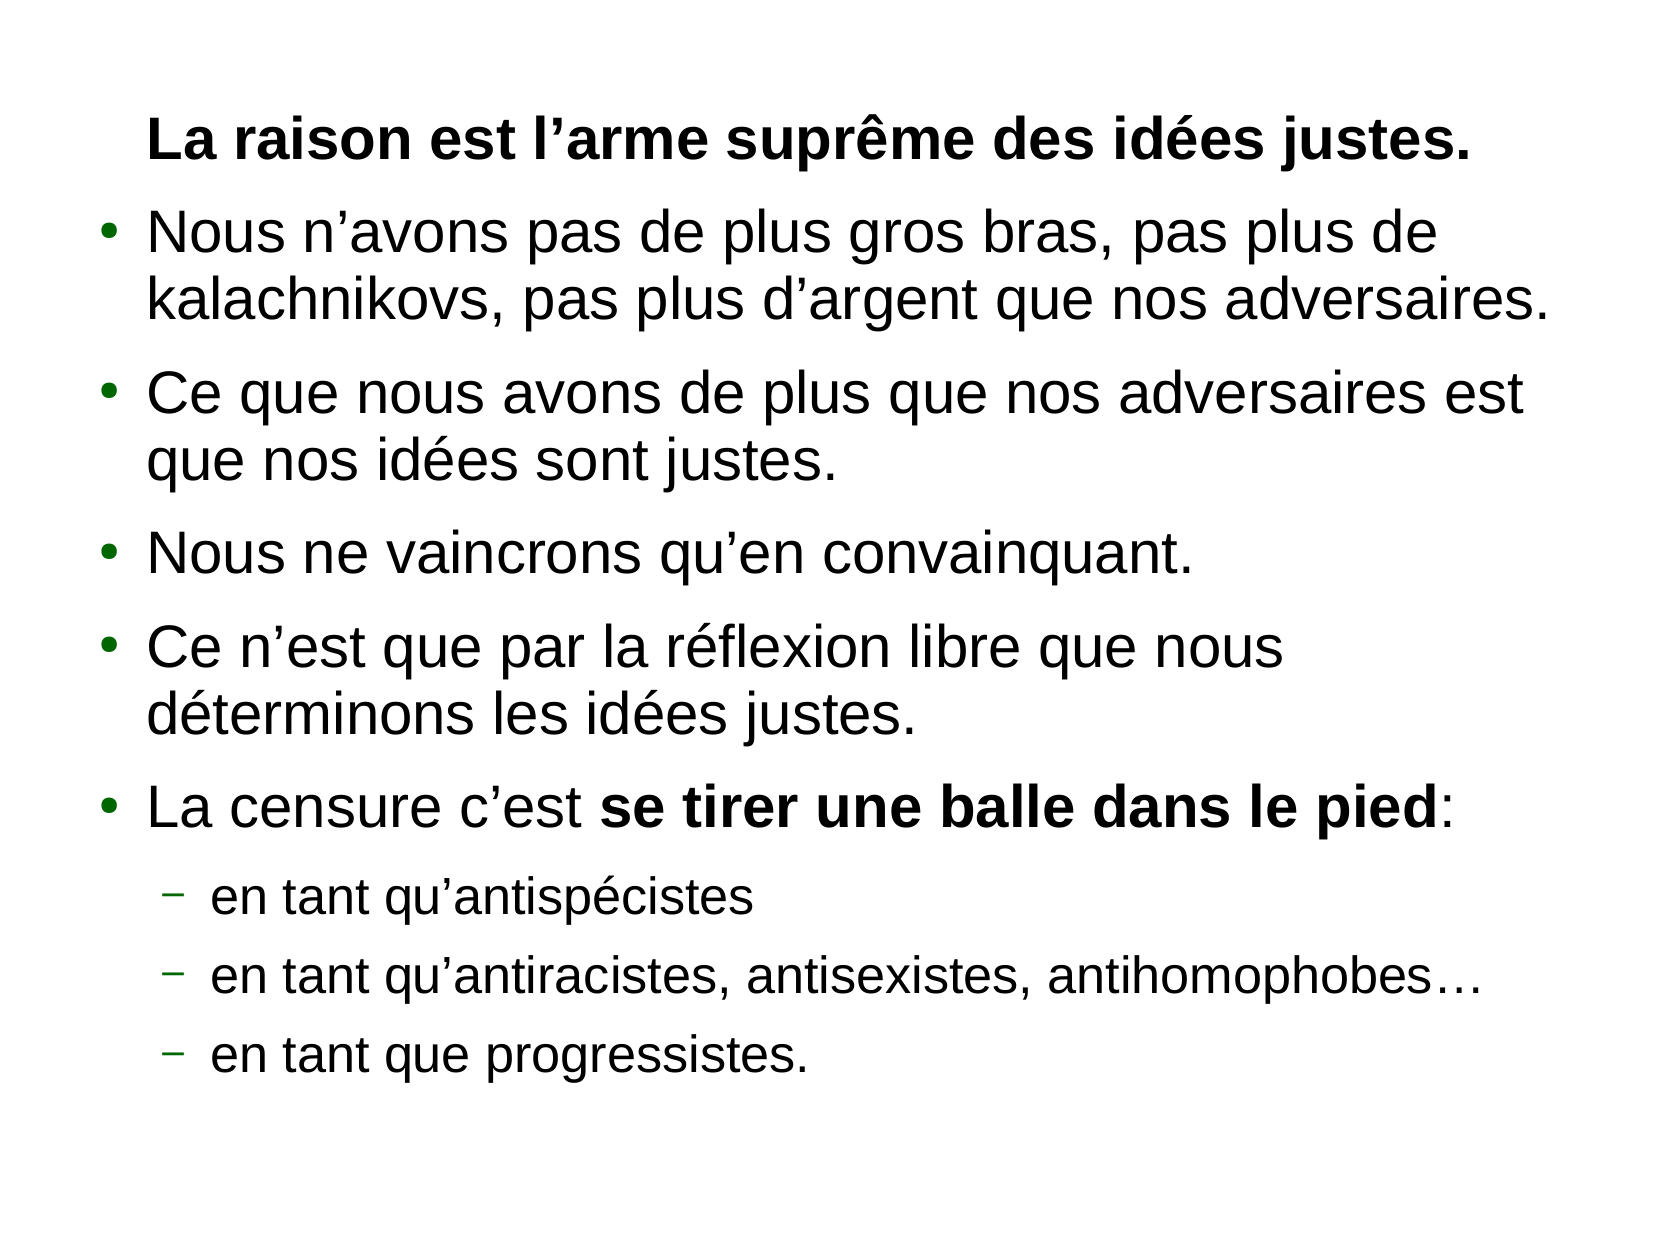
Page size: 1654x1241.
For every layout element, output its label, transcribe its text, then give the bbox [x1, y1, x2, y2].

list La raison est l’arme suprême des idées justes. Nous n’avons pas de plus gros bras, pas plus de kalachnikovs, pas plus d’argent que nos adversaires. Ce que nous avons de plus que nos adversaires est que nos idées sont justes. Nous ne vaincrons qu’en convainquant. Ce n’est que par la réflexion libre que nous déterminons les idées justes. La censure c’est se tirer une balle dans le pied: en tant qu’antispécistes en tant qu’antiracistes, antisexistes, antihomophobes… en tant que progressistes. [82, 105, 1571, 1156]
